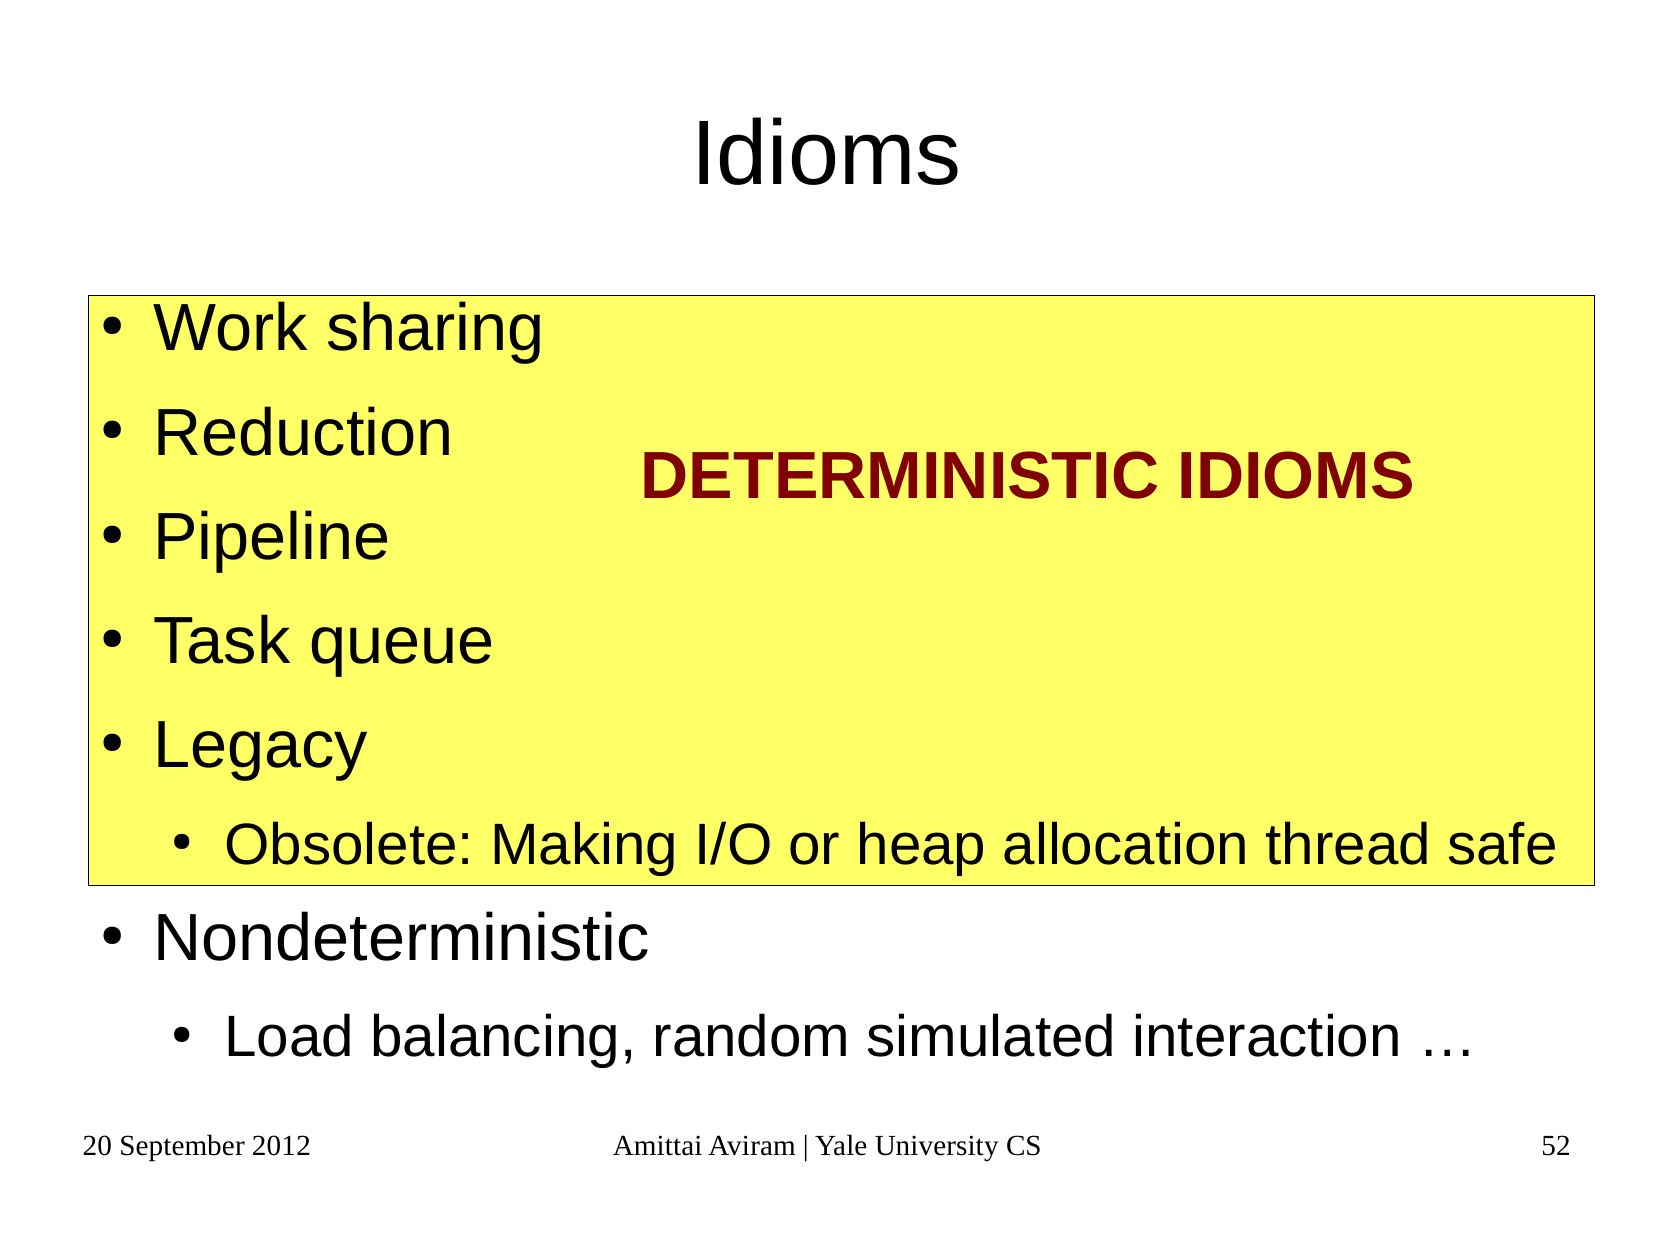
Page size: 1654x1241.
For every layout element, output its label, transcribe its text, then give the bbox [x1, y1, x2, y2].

list Work sharing Reduction Pipeline Task queue Legacy Obsolete: Making I/O or heap allocation thread safe Nondeterministic Load balancing, random simulated interaction … [82, 290, 1571, 1109]
title Idioms [82, 49, 1571, 257]
text_box [1571, 295, 1595, 886]
text_box DETERMINISTIC IDIOMS [625, 431, 1453, 521]
